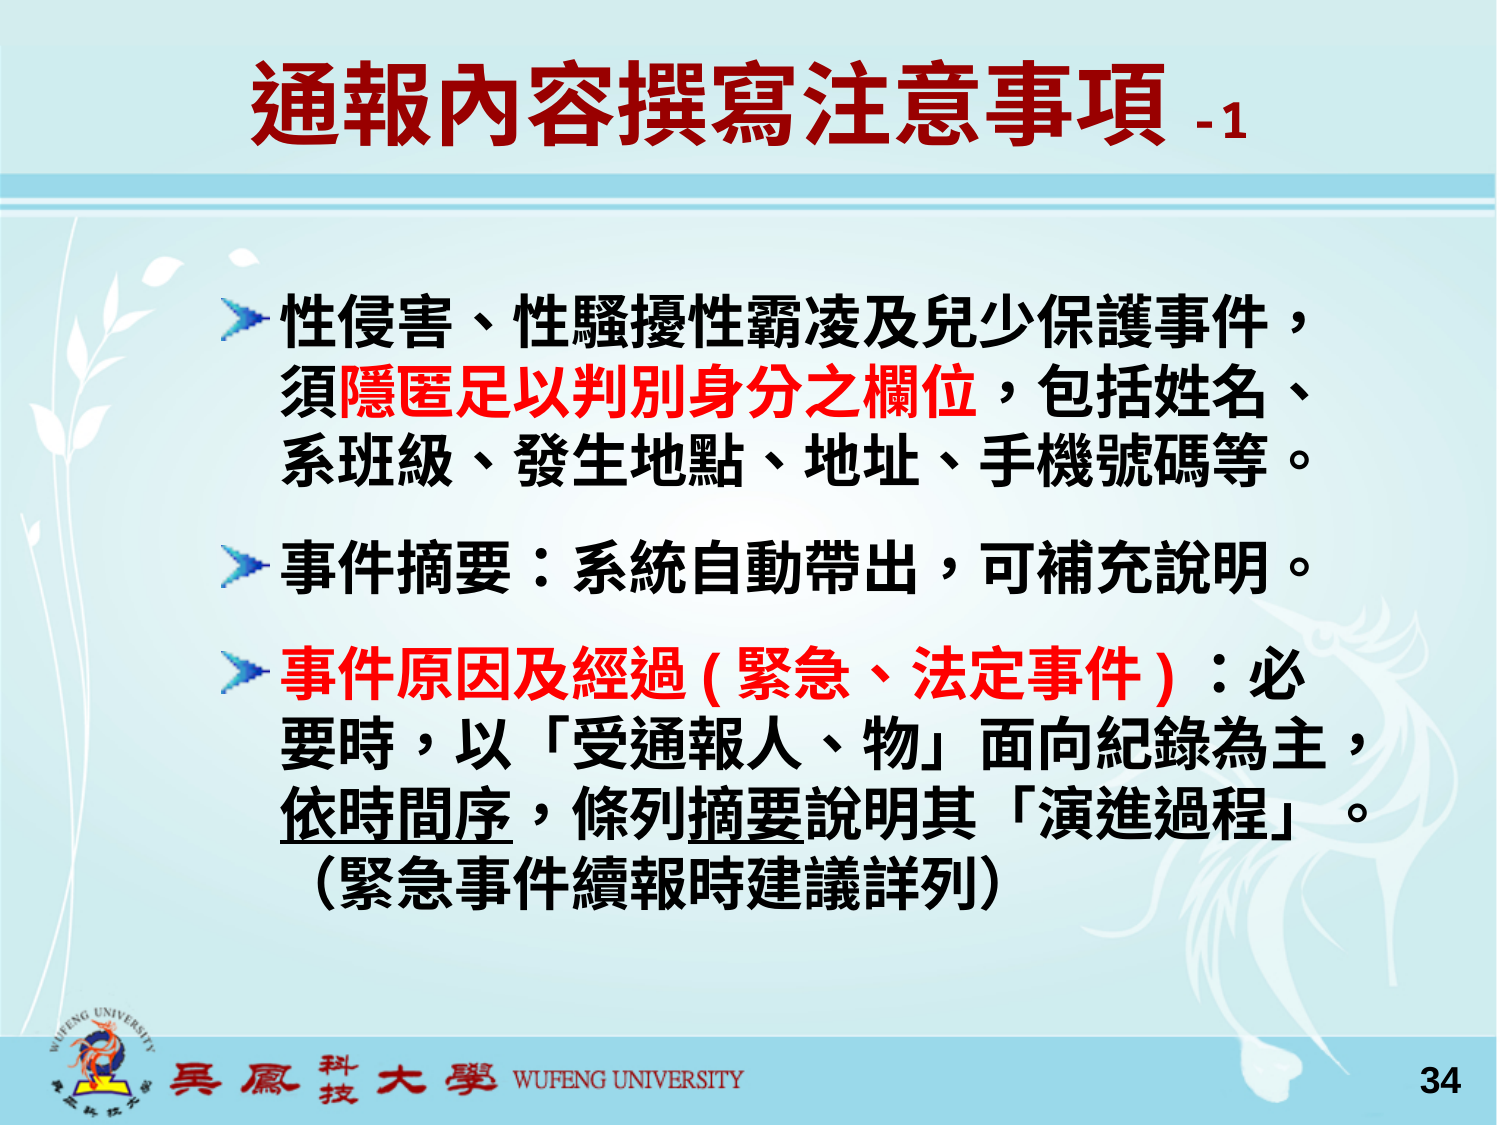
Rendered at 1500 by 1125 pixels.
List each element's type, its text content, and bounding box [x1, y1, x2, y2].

title 通報內容撰寫注意事項-1 [112, 19, 1388, 185]
text_box 性侵害、性騷擾性霸凌及兒少保護事件，須隱匿足以判別身分之欄位，包括姓名、系班級、發生地點、地址、手機號碼等。 事件摘要：系統自動帶出，可補充說明。 事件原因及經過(緊急、法定事件)：必要時，以「受通報人、物」面向紀錄為主，依時間序，條列摘要說明其「演進過程」。（緊急事件續報時建議詳列） [206, 277, 1365, 926]
picture [0, 0, 1500, 1125]
text_box <number> [1126, 1048, 1477, 1125]
